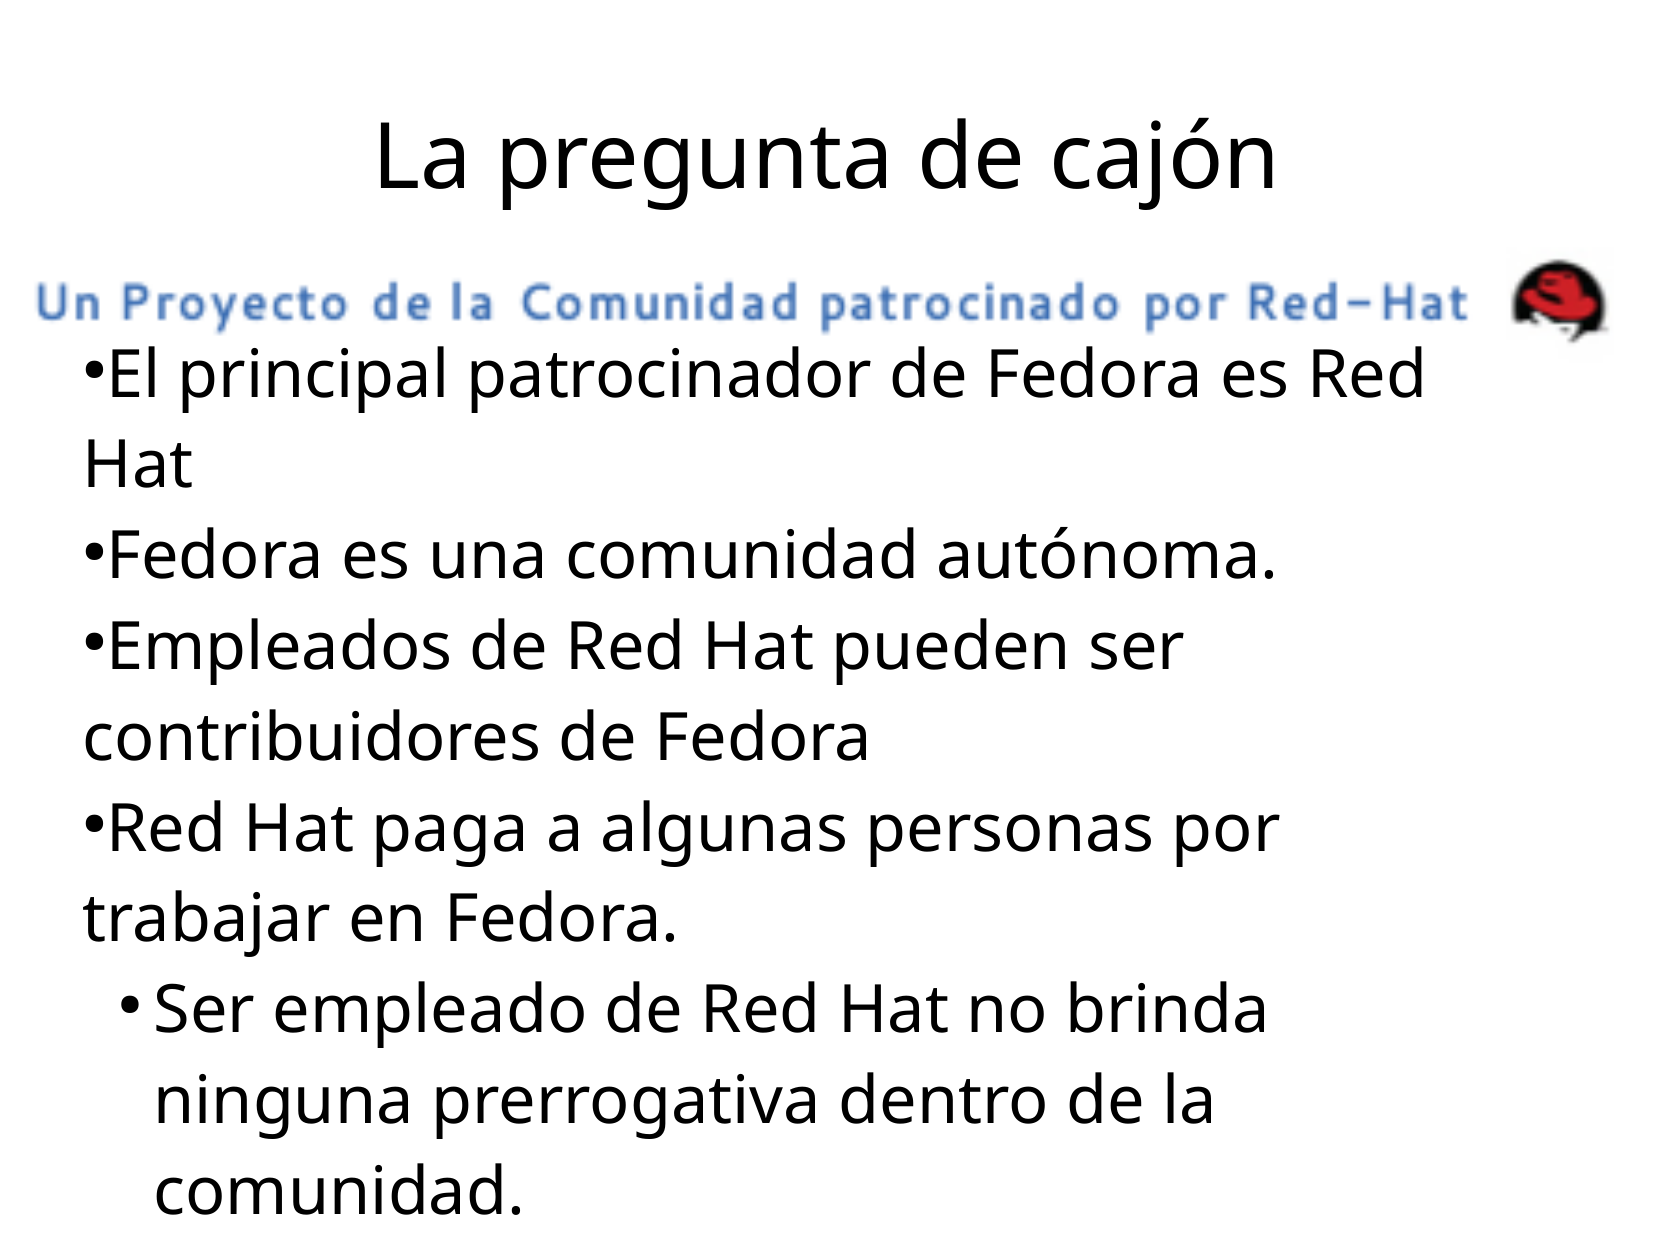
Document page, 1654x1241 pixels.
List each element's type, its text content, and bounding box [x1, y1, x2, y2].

picture [0, 224, 1654, 474]
subtitle El principal patrocinador de Fedora es Red Hat Fedora es una comunidad autónoma. Empleados de Red Hat pueden ser contribuidores de Fedora Red Hat paga a algunas personas por trabajar en Fedora. Ser empleado de Red Hat no brinda ninguna prerrogativa dentro de la comunidad. [82, 420, 1538, 1140]
title La pregunta de cajón [82, 49, 1571, 257]
